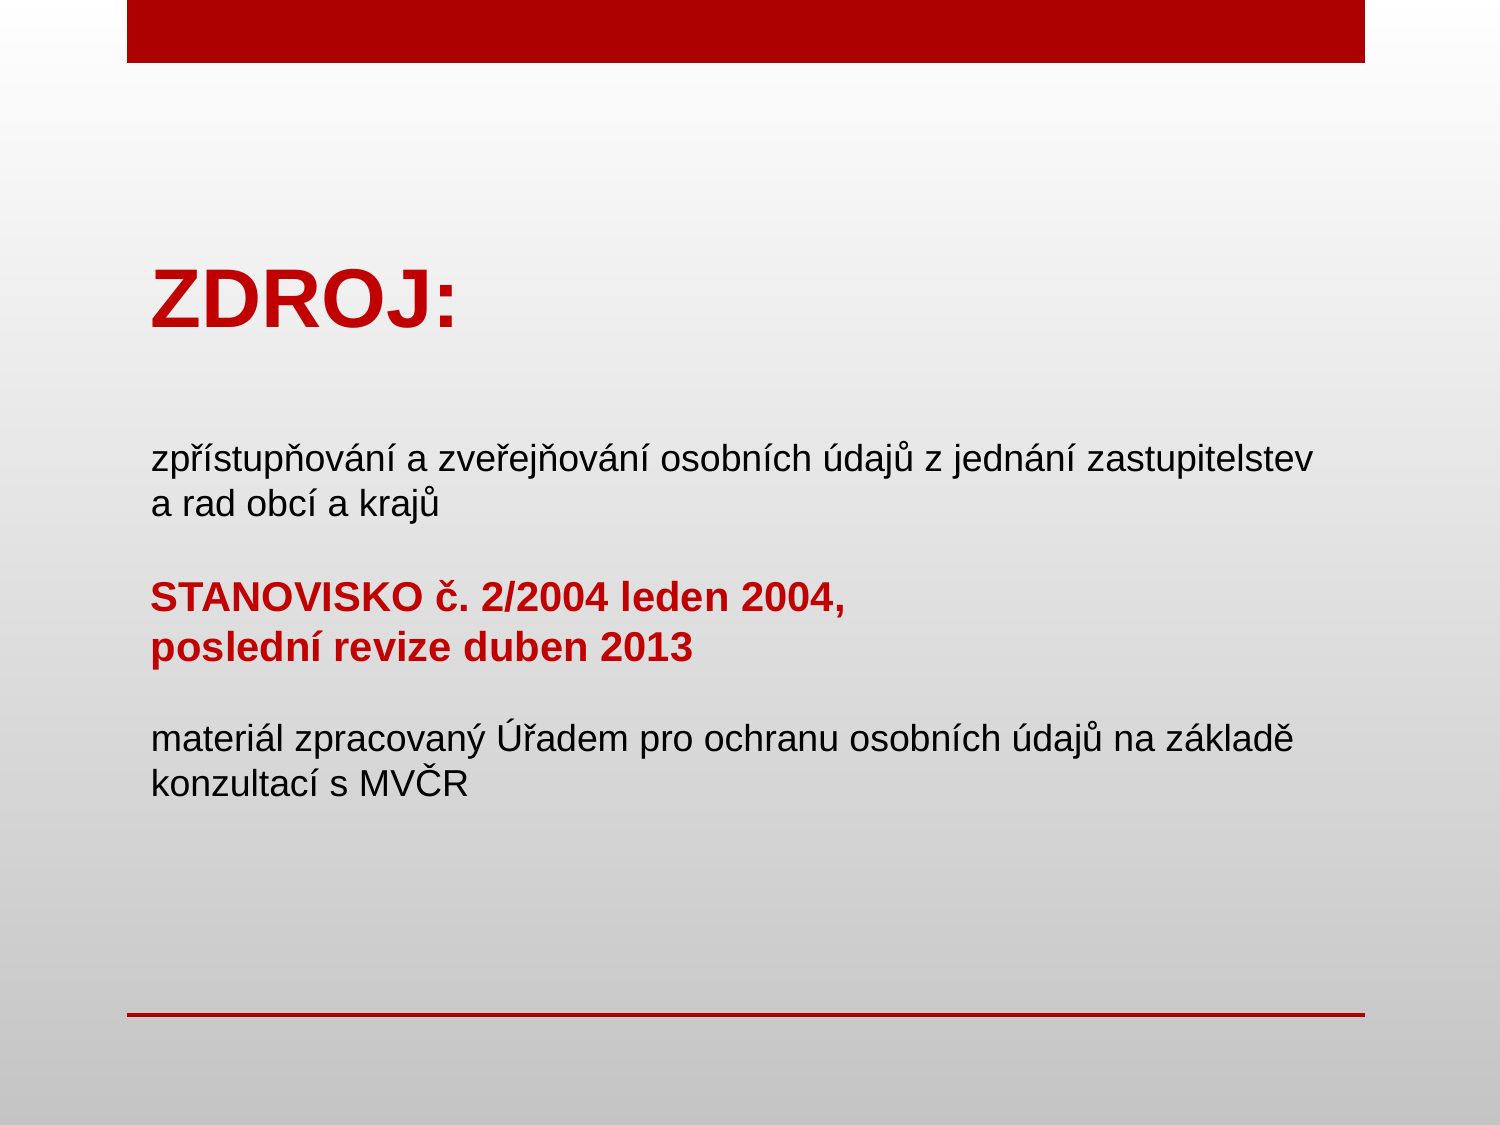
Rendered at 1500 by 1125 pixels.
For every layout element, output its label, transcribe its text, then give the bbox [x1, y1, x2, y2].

text_box ZDROJ: zpřístupňování a zveřejňování osobních údajů z jednání zastupitelstev a rad obcí a krajů STANOVISKO č. 2/2004 leden 2004, poslední revize duben 2013 materiál zpracovaný Úřadem pro ochranu osobních údajů na základě konzultací s MVČR [136, 237, 1364, 812]
